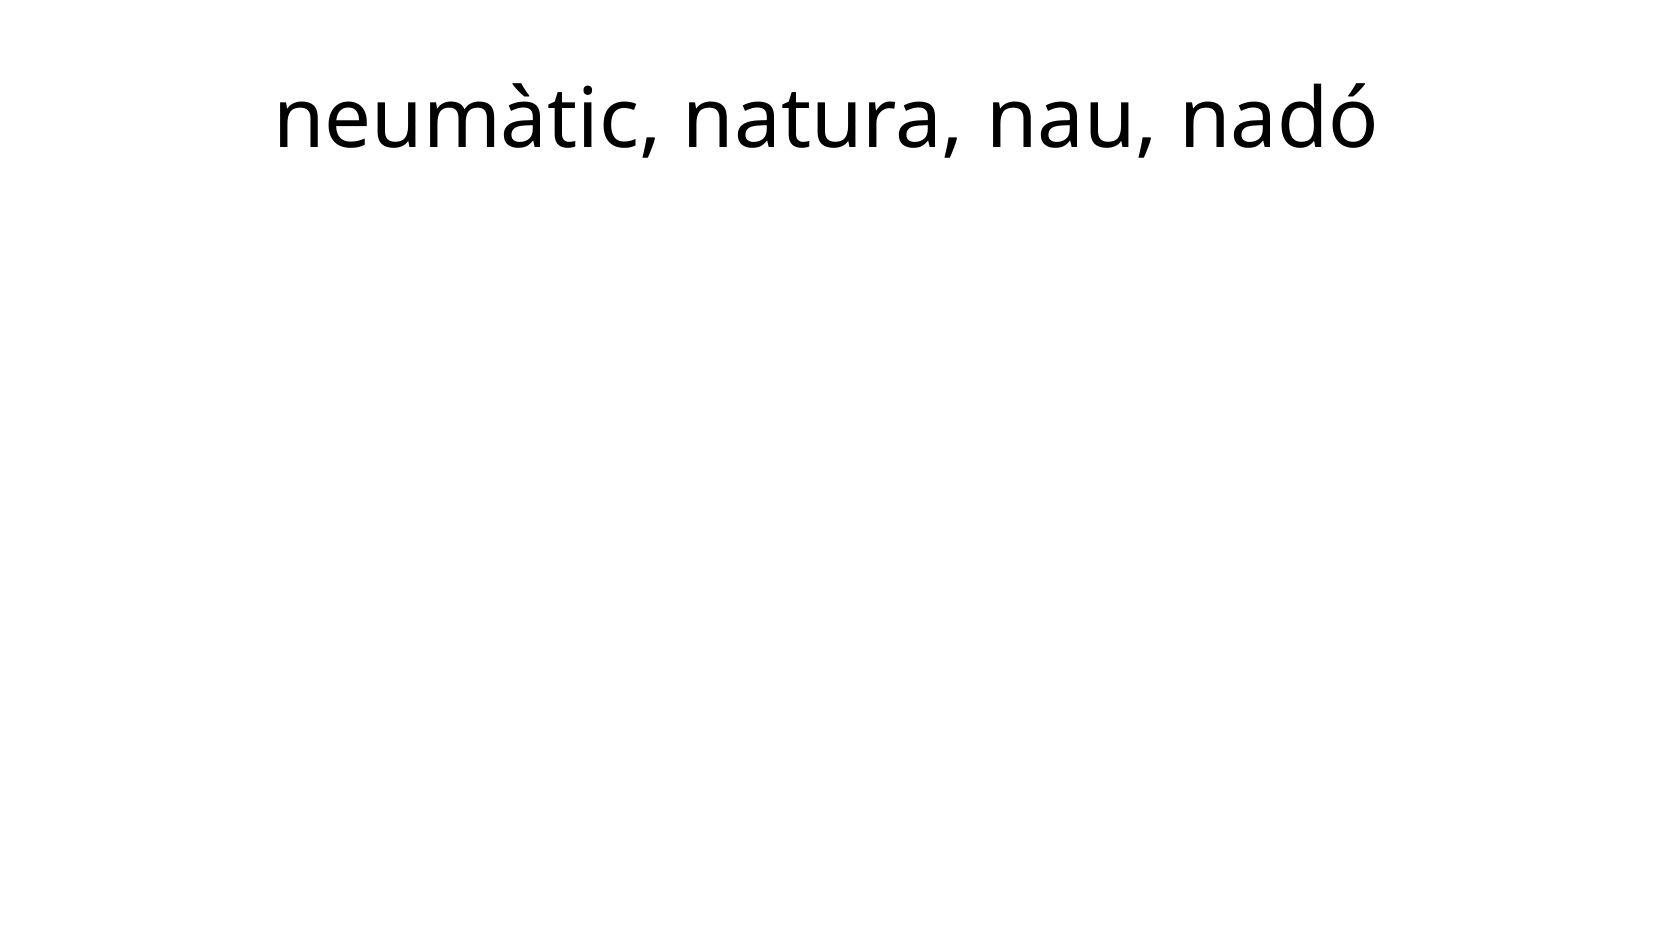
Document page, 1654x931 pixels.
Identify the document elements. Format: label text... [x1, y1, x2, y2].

title neumàtic, natura, nau, nadó [82, 37, 1571, 193]
